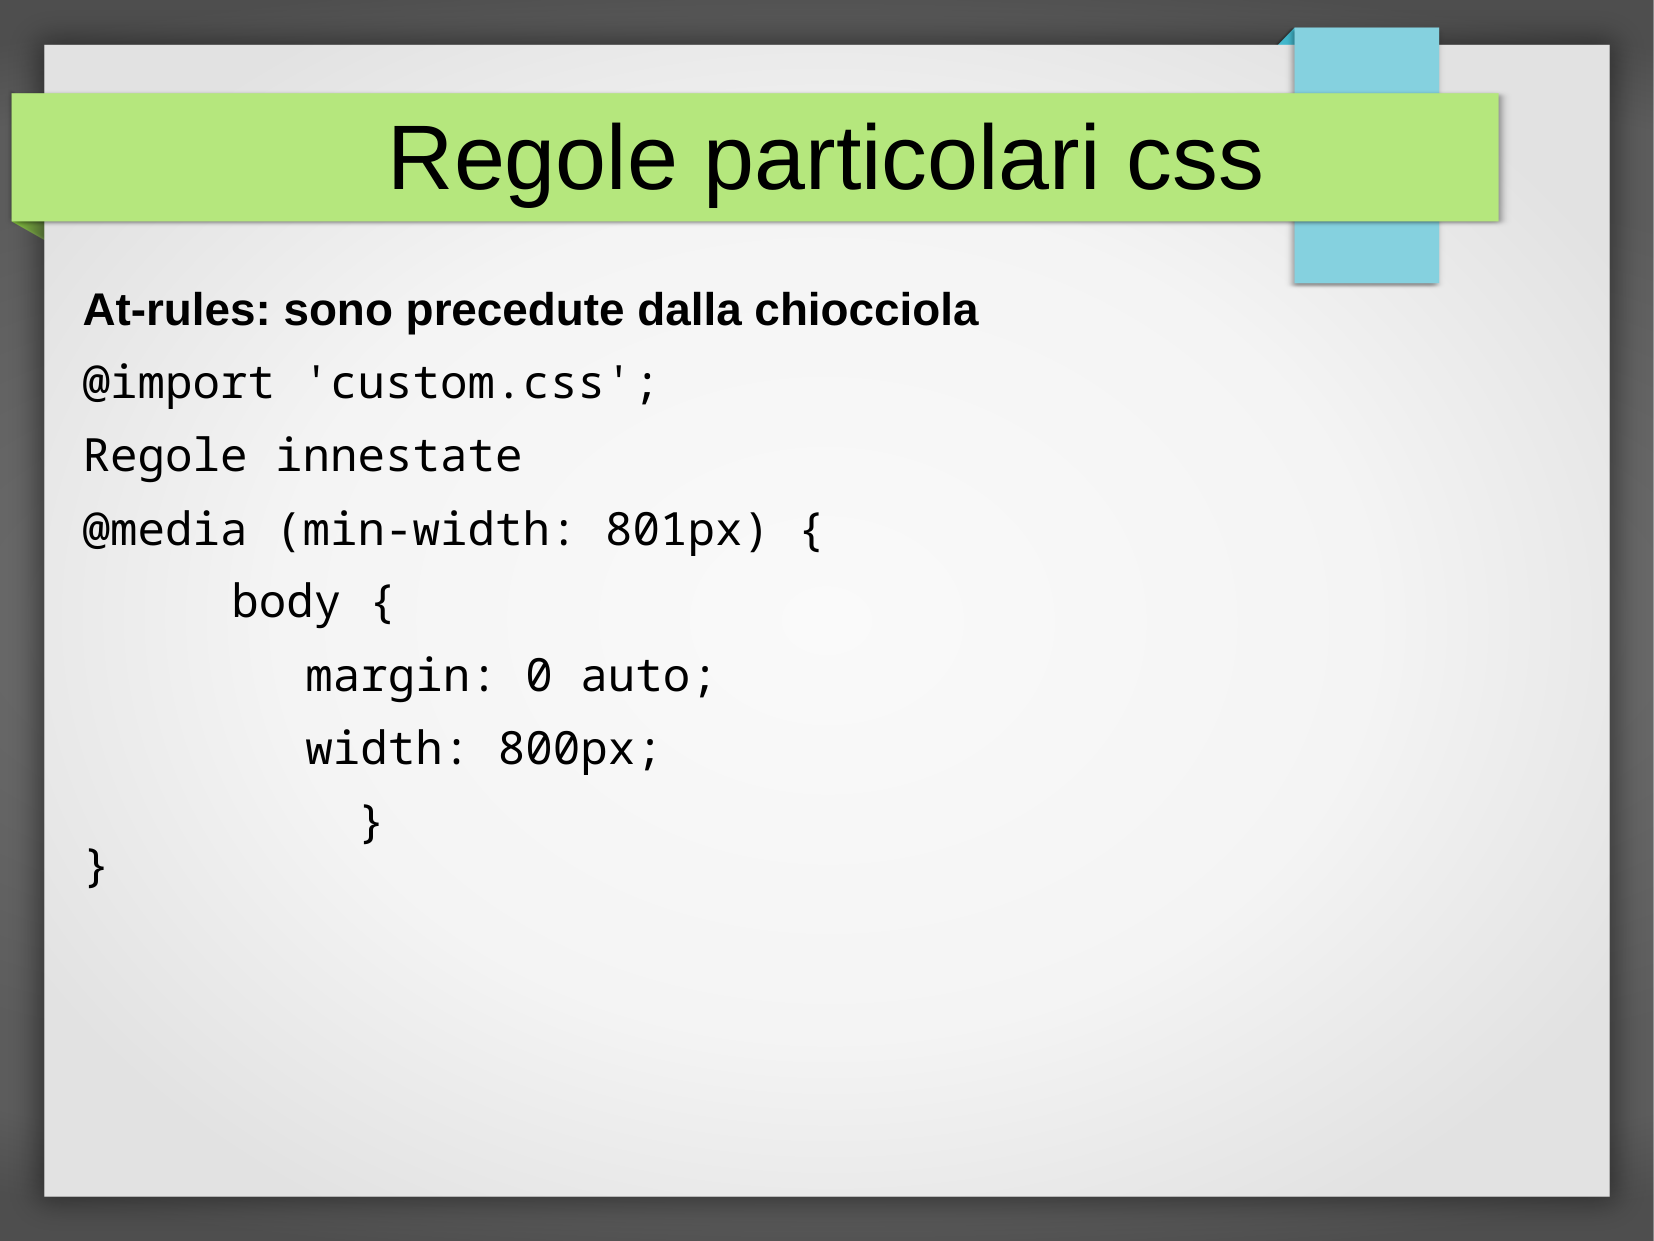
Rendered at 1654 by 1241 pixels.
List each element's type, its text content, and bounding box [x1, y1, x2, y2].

list At-rules: sono precedute dalla chiocciola @import 'custom.css'; Regole innestate @media (min-width: 801px) { body { margin: 0 auto; width: 800px; } } [82, 290, 1571, 1010]
title Regole particolari css [82, 49, 1571, 257]
picture [0, 0, 1654, 1241]
